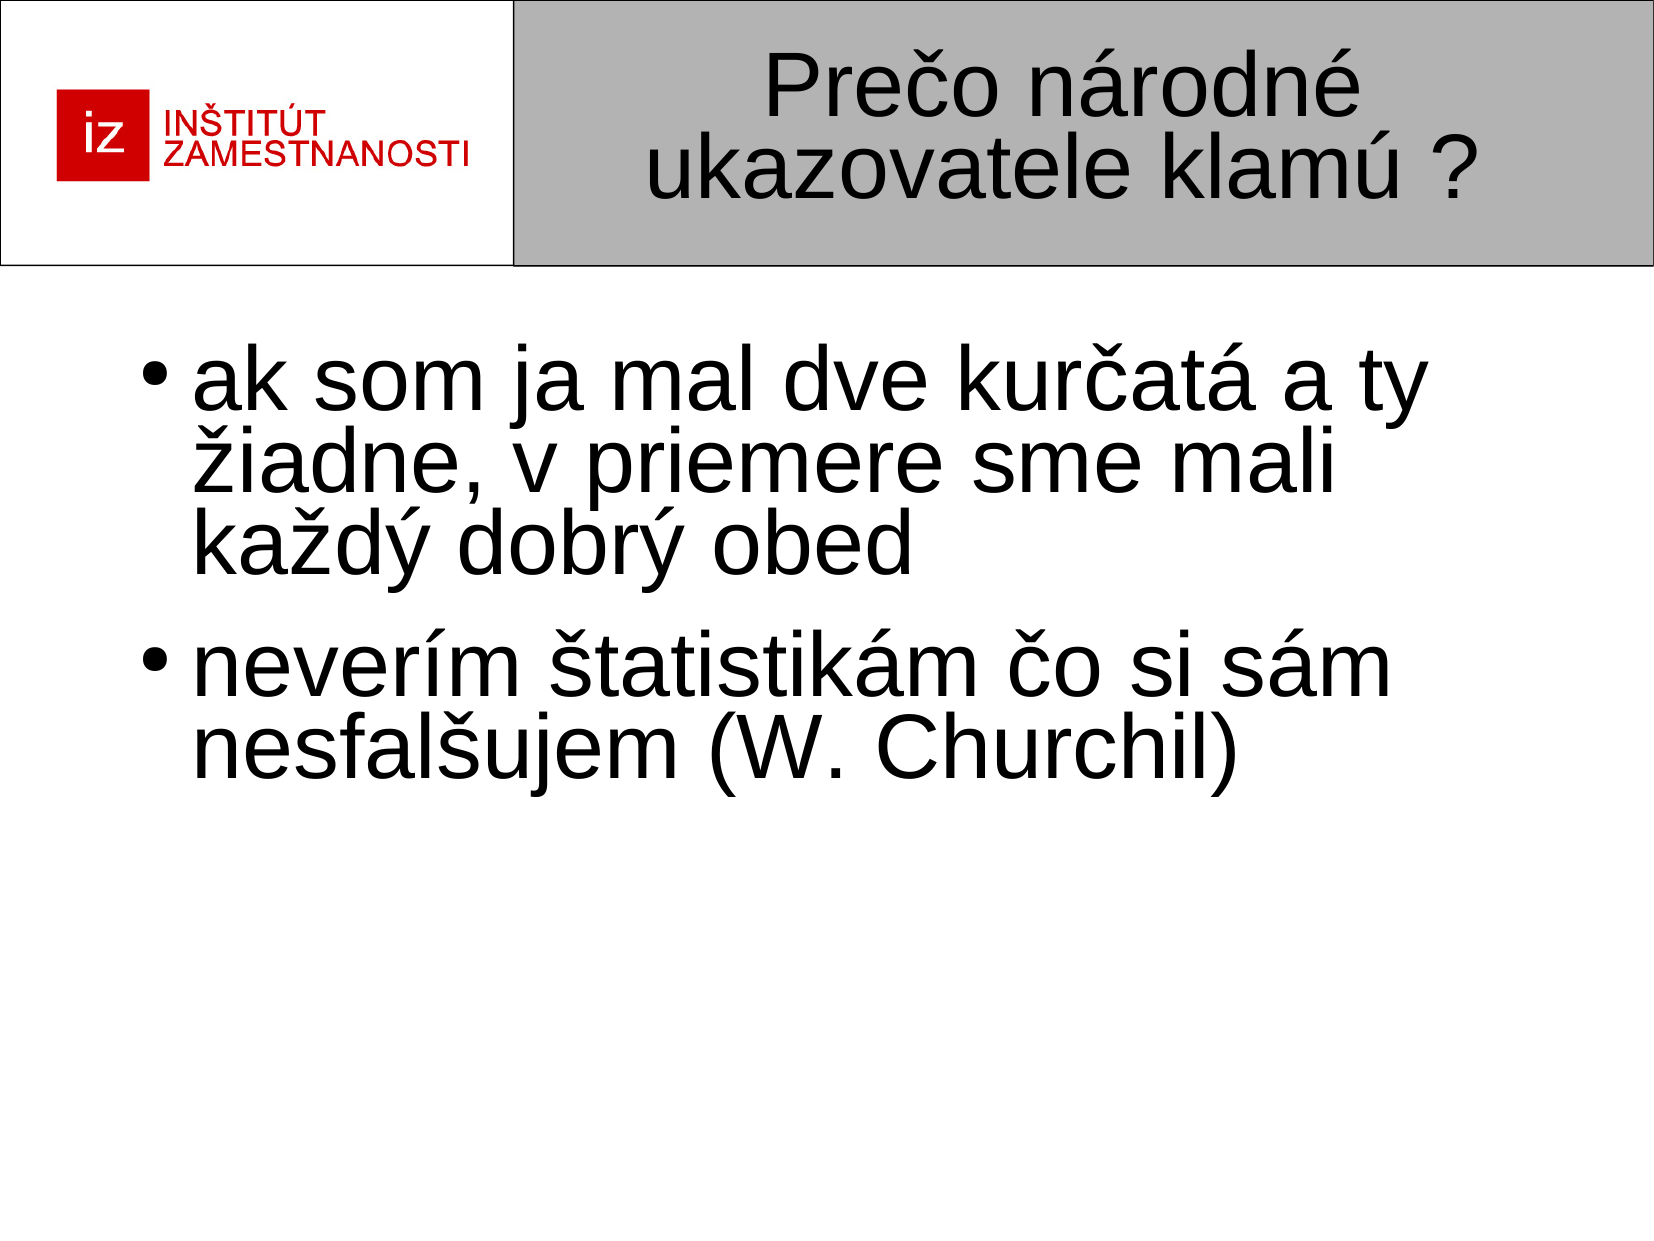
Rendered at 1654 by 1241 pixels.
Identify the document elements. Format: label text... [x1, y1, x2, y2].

list ak som ja mal dve kurčatá a ty žiadne, v priemere sme mali každý dobrý obed neverím štatistikám čo si sám nesfalšujem (W. Churchil) [121, 344, 1533, 1112]
title Prečo národné ukazovatele klamú ? [561, 37, 1565, 229]
picture [5, 8, 512, 257]
